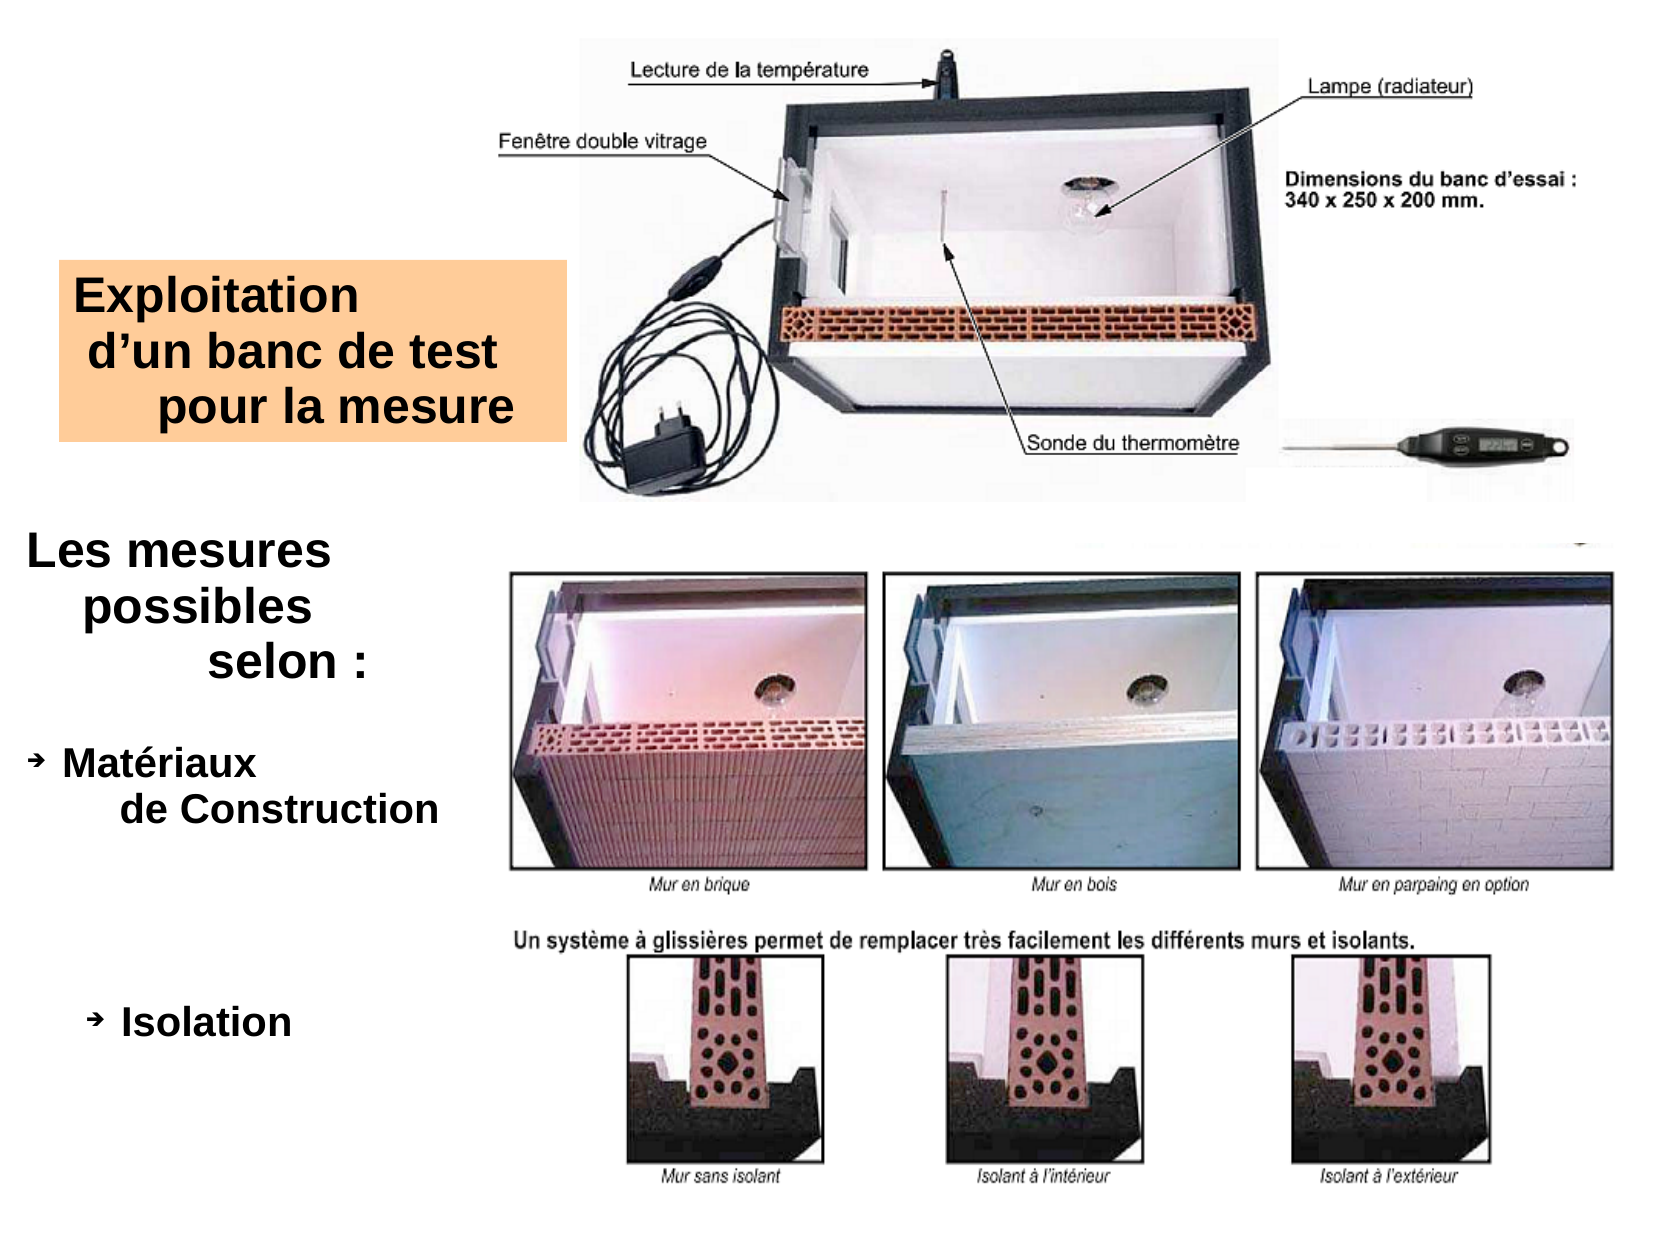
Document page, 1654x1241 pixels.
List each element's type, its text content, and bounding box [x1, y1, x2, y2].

picture [500, 543, 1630, 1205]
text_box Les mesures possibles selon : [11, 514, 414, 697]
text_box Matériaux de Construction [11, 732, 626, 874]
text_box Isolation [70, 991, 501, 1133]
text_box Exploitation d’un banc de test pour la mesure [59, 259, 567, 442]
picture [472, 37, 1582, 502]
